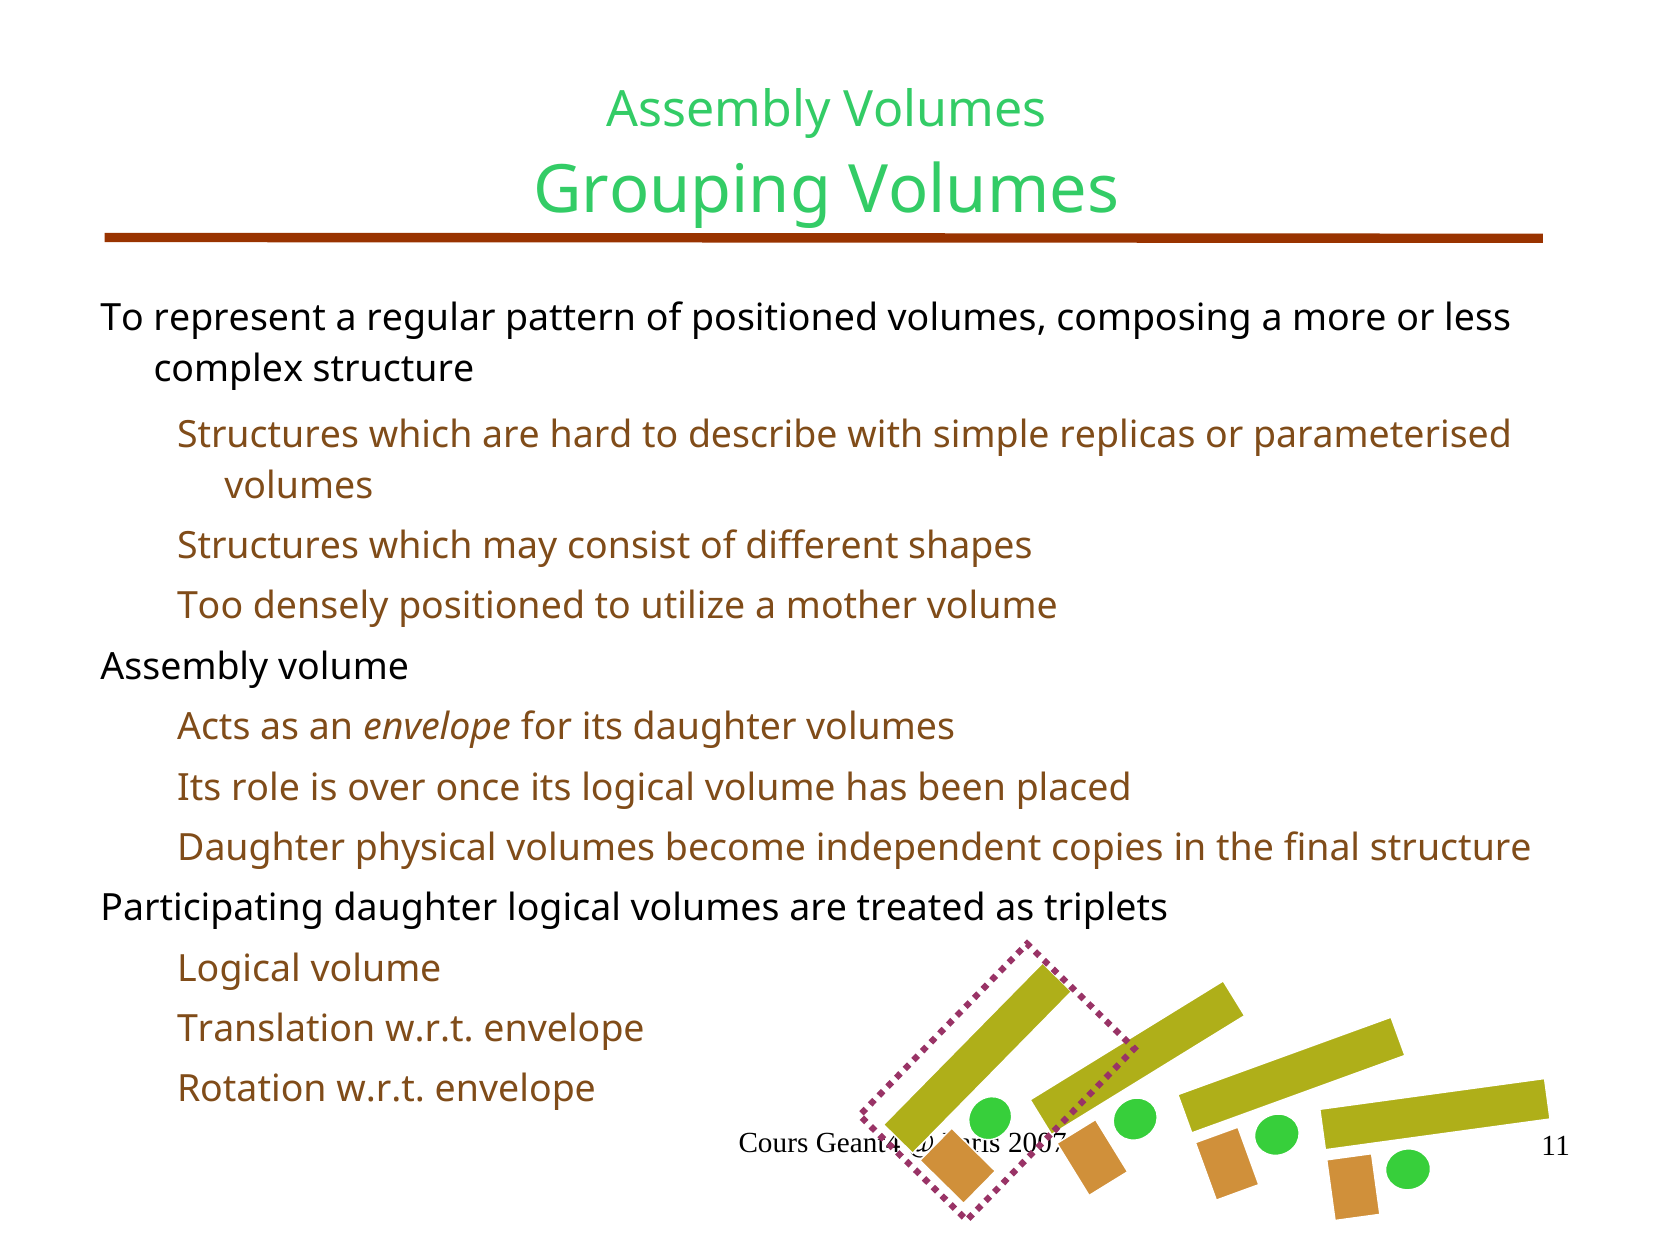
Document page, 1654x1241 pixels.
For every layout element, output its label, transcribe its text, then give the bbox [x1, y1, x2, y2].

text_box [1385, 1148, 1431, 1190]
text_box [919, 1128, 996, 1204]
text_box [1326, 1153, 1380, 1221]
text_box [1177, 1017, 1405, 1133]
text_box [1254, 1113, 1300, 1156]
text_box [1030, 980, 1245, 1135]
list To represent a regular pattern of positioned volumes, composing a more or less complex structure Structures which are hard to describe with simple replicas or parameterised volumes Structures which may consist of different shapes Too densely positioned to utilize a mother volume Assembly volume Acts as an envelope for its daughter volumes Its role is over once its logical volume has been placed Daughter physical volumes become independent copies in the final structure Participating daughter logical volumes are treated as triplets Logical volume Translation w.r.t. envelope Rotation w.r.t. envelope [82, 290, 1571, 1131]
text_box [1056, 1119, 1128, 1196]
text_box [883, 963, 1072, 1154]
text_box [1195, 1127, 1259, 1201]
text_box [1113, 1098, 1158, 1141]
title Assembly Volumes Grouping Volumes [82, 56, 1571, 250]
text_box [968, 1096, 1012, 1140]
text_box [1319, 1078, 1551, 1150]
